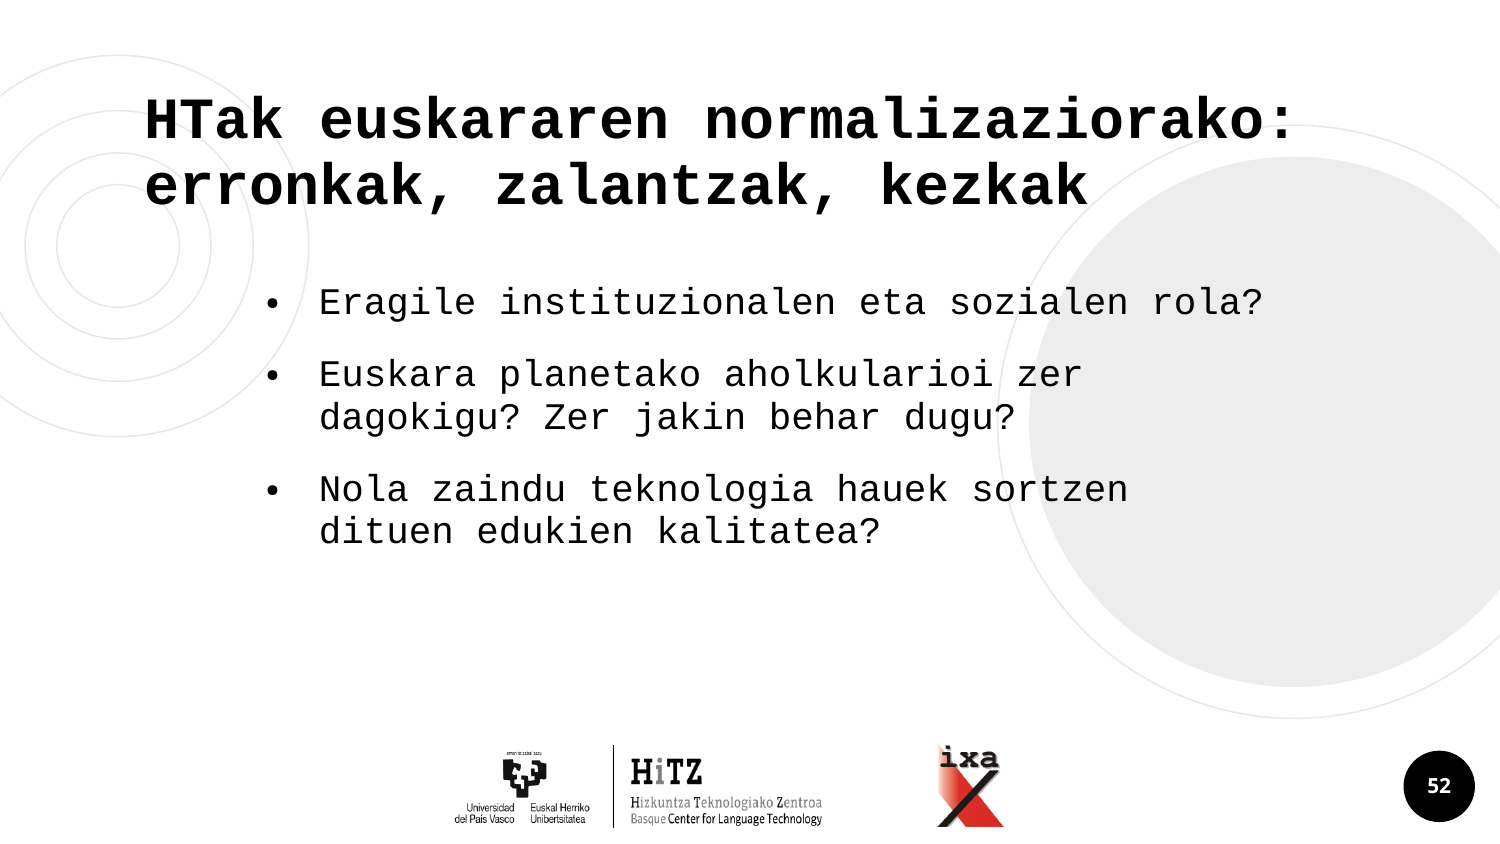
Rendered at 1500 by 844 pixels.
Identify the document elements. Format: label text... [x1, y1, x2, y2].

picture [937, 744, 1004, 827]
list Eragile instituzionalen eta sozialen rola? Euskara planetako aholkularioi zer dagokigu? Zer jakin behar dugu? Nola zaindu teknologia hauek sortzen dituen edukien kalitatea? [248, 283, 1276, 702]
picture [450, 745, 827, 828]
text_box HTak euskararen normalizaziorako: erronkak, zalantzak, kezkak [129, 82, 1335, 296]
text_box <zenbakia> [1403, 750, 1475, 823]
